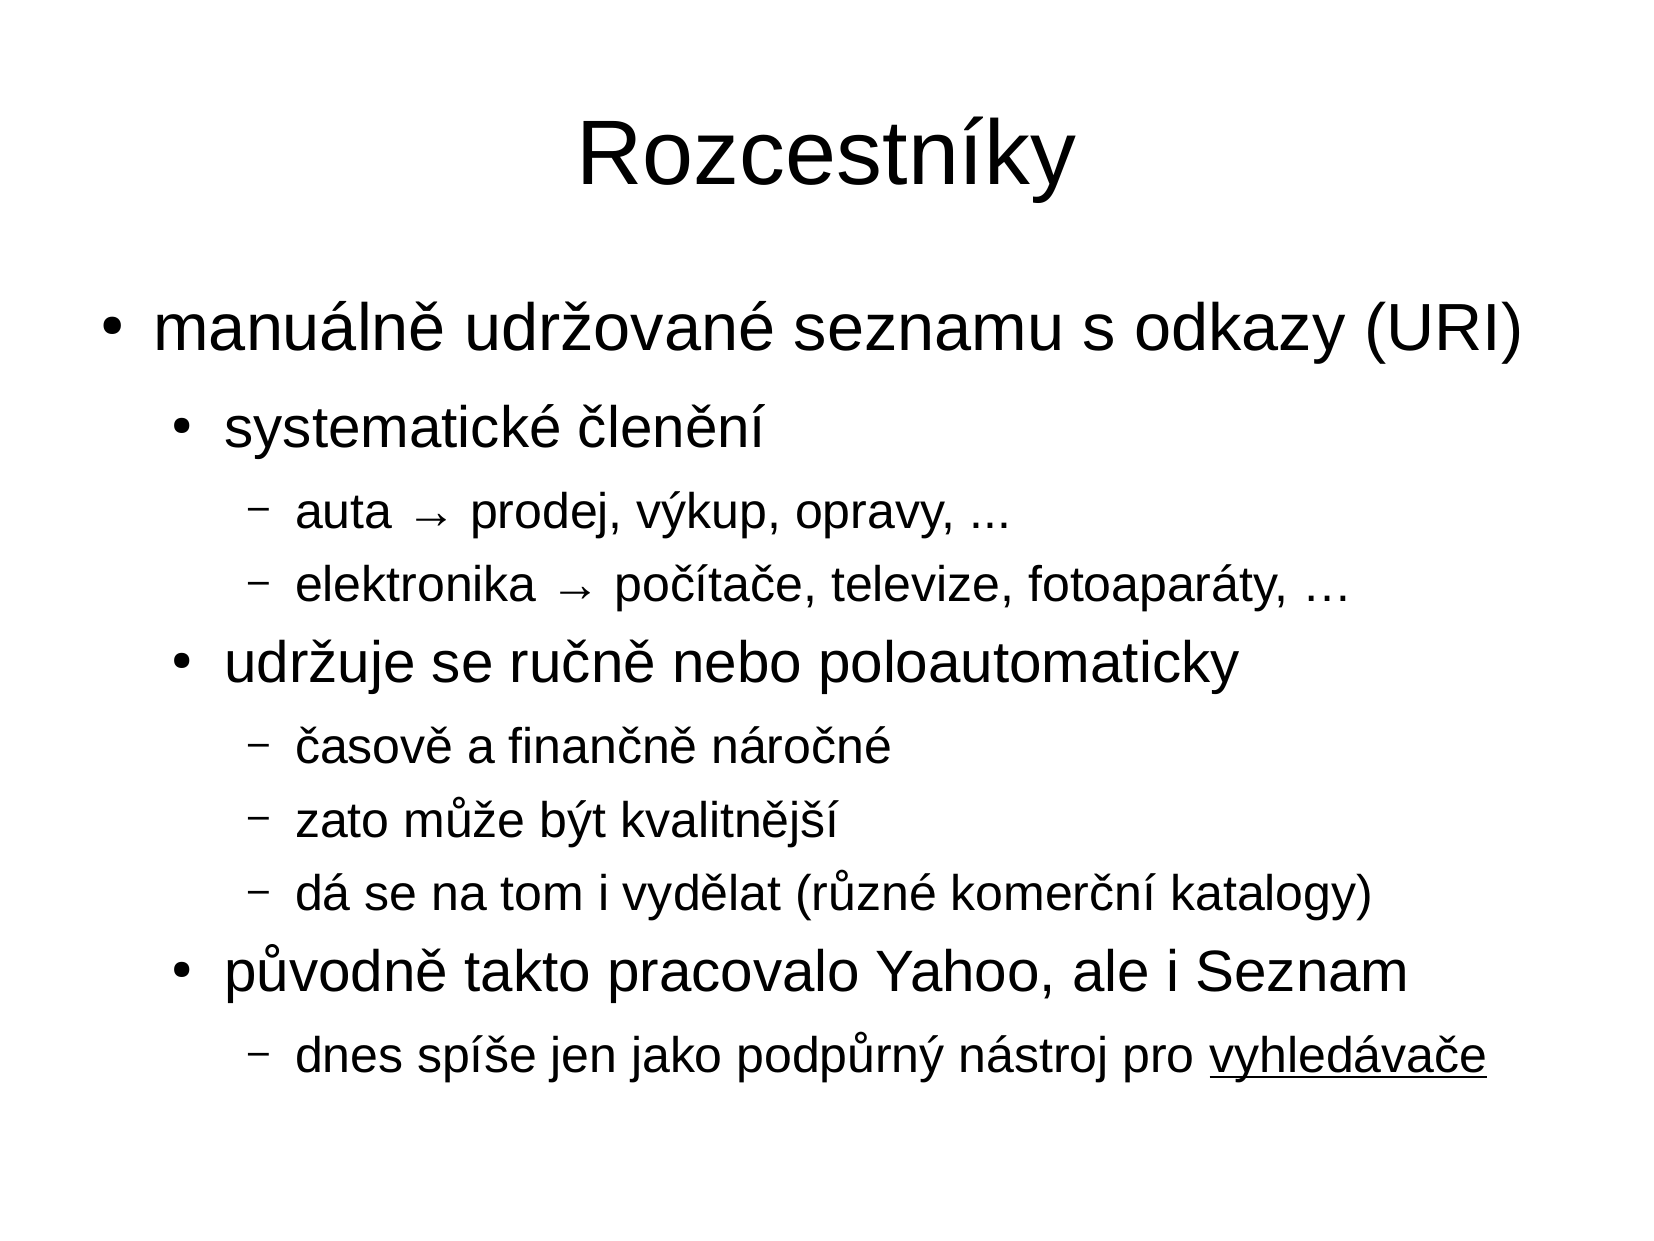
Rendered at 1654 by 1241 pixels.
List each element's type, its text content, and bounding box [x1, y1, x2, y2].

list manuálně udržované seznamu s odkazy (URI) systematické členění auta → prodej, výkup, opravy, ... elektronika → počítače, televize, fotoaparáty, … udržuje se ručně nebo poloautomaticky časově a finančně náročné zato může být kvalitnější dá se na tom i vydělat (různé komerční katalogy) původně takto pracovalo Yahoo, ale i Seznam dnes spíše jen jako podpůrný nástroj pro vyhledávače [82, 290, 1571, 1109]
title Rozcestníky [82, 49, 1571, 257]
